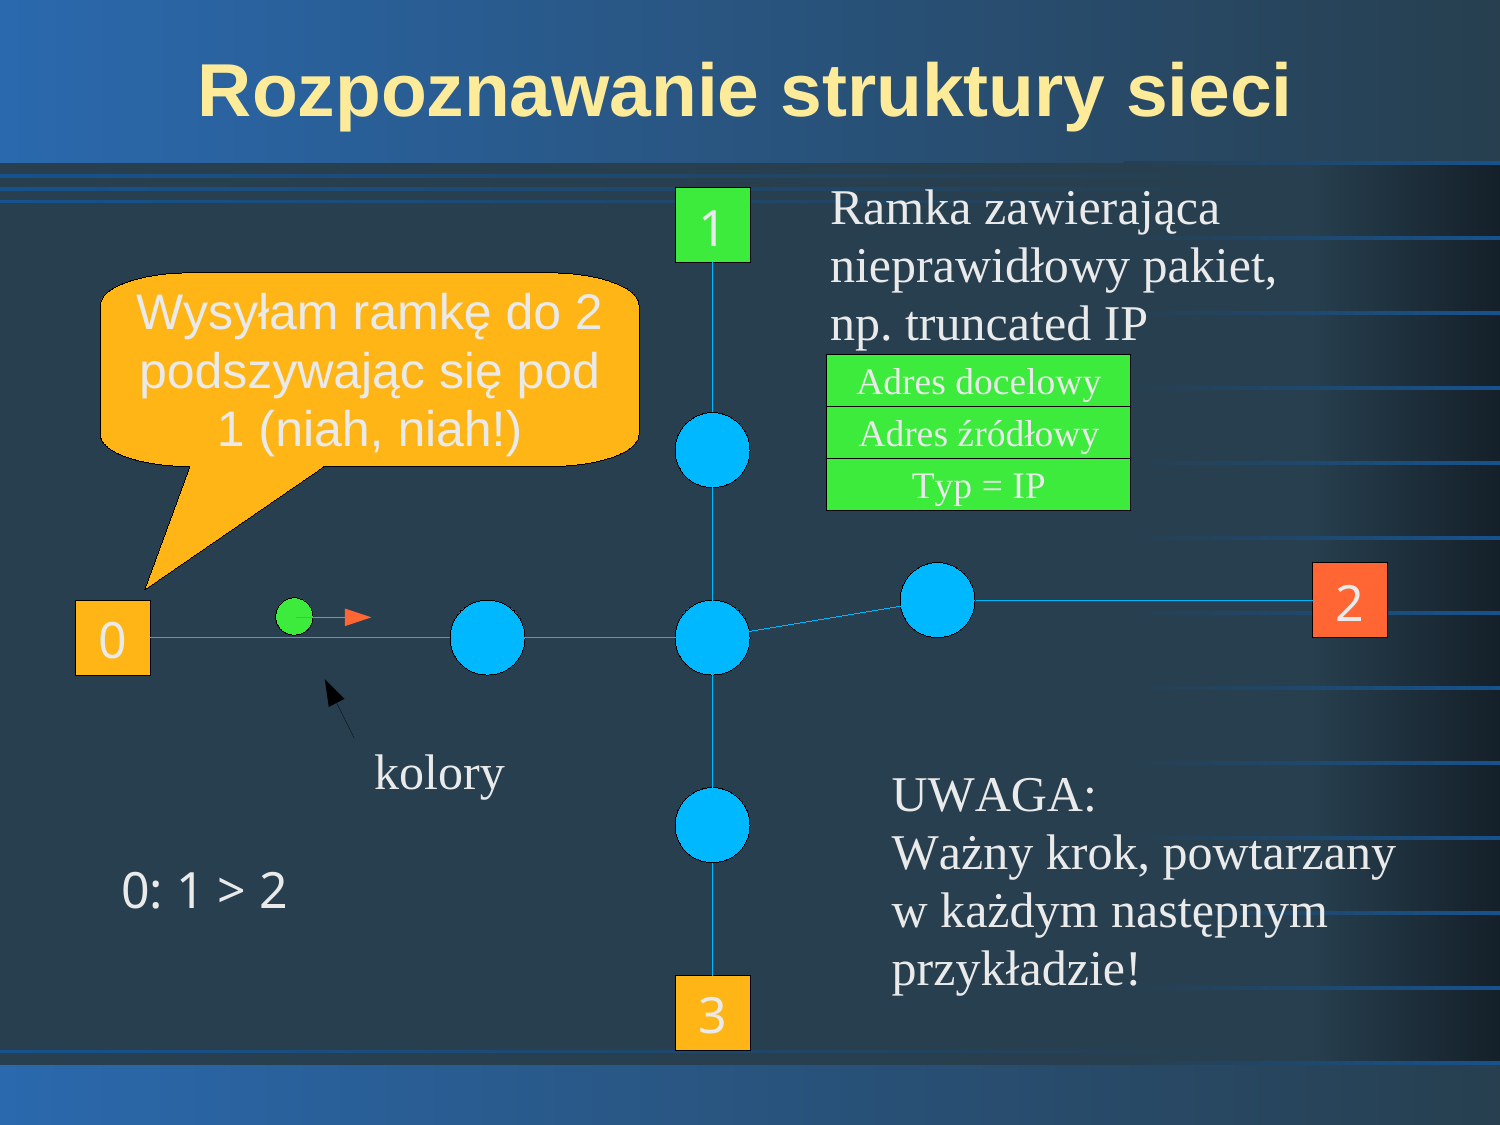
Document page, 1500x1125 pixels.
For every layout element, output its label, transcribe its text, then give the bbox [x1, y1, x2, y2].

text_box Ramka zawierająca nieprawidłowy pakiet, np. truncated IP [830, 177, 1270, 349]
text_box 2 [1312, 562, 1388, 638]
text_box Adres docelowy [826, 354, 1131, 406]
text_box [675, 412, 751, 488]
text_box [675, 787, 751, 863]
text_box 3 [675, 975, 751, 1051]
text_box Typ = IP [826, 458, 1131, 511]
title Rozpoznawanie struktury sieci [83, 24, 1409, 151]
text_box 0 [75, 600, 151, 676]
text_box [450, 600, 526, 676]
text_box Adres źródłowy [826, 406, 1131, 458]
text_box [675, 600, 751, 676]
text_box UWAGA: Ważny krok, powtarzany w każdym następnym przykładzie! [891, 764, 1388, 994]
text_box [275, 597, 314, 636]
text_box kolory [374, 741, 503, 798]
text_box 0: 1 > 2 [121, 851, 317, 922]
text_box 1 [675, 187, 751, 263]
text_box Wysyłam ramkę do 2 podszywając się pod 1 (niah, niah!) [100, 272, 640, 590]
text_box [900, 562, 976, 638]
